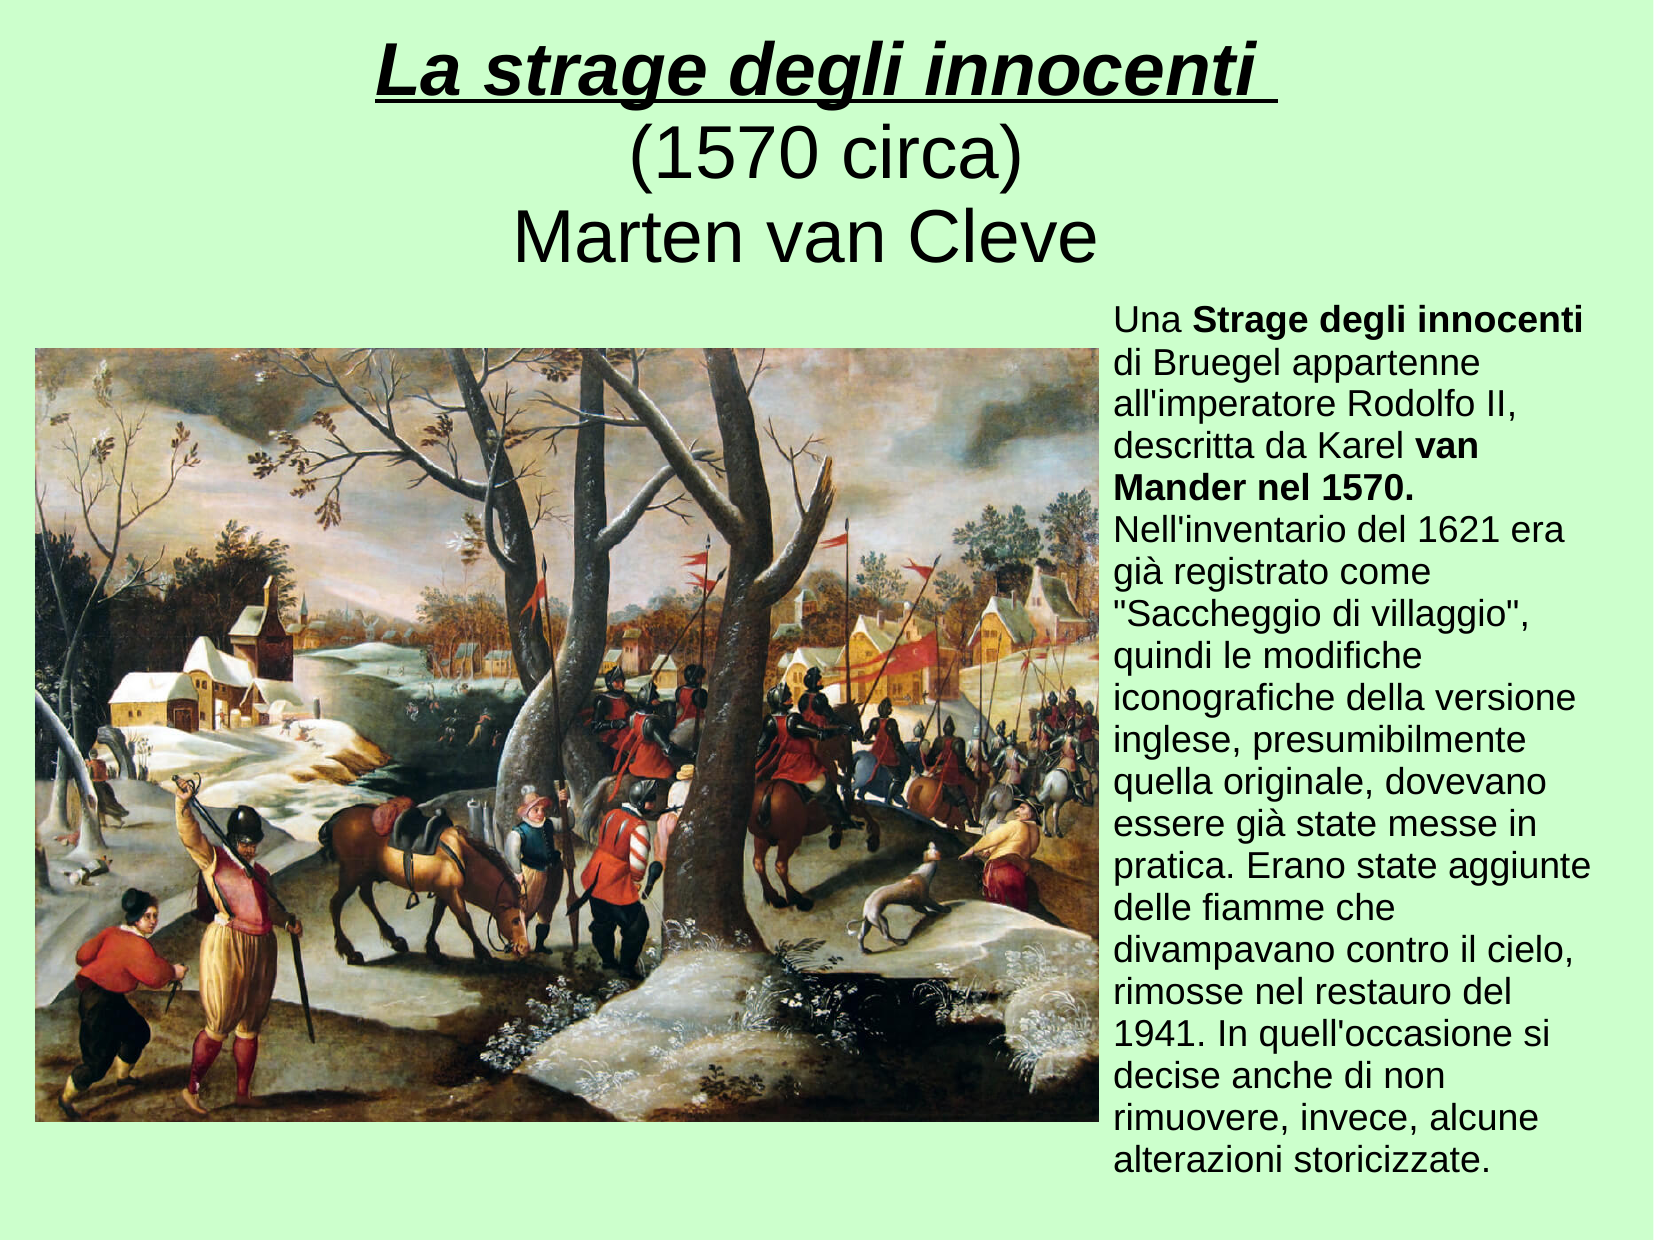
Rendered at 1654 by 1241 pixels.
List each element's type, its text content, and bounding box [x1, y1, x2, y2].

text_box Una Strage degli innocenti di Bruegel appartenne all'imperatore Rodolfo II, descritta da Karel van Mander nel 1570. Nell'inventario del 1621 era già registrato come "Saccheggio di villaggio", quindi le modifiche iconografiche della versione inglese, presumibilmente quella originale, dovevano essere già state messe in pratica. Erano state aggiunte delle fiamme che divampavano contro il cielo, rimosse nel restauro del 1941. In quell'occasione si decise anche di non rimuovere, invece, alcune alterazioni storicizzate. [1098, 291, 1619, 1193]
picture [35, 348, 1098, 1123]
title La strage degli innocenti (1570 circa) Marten van Cleve [82, 26, 1571, 279]
